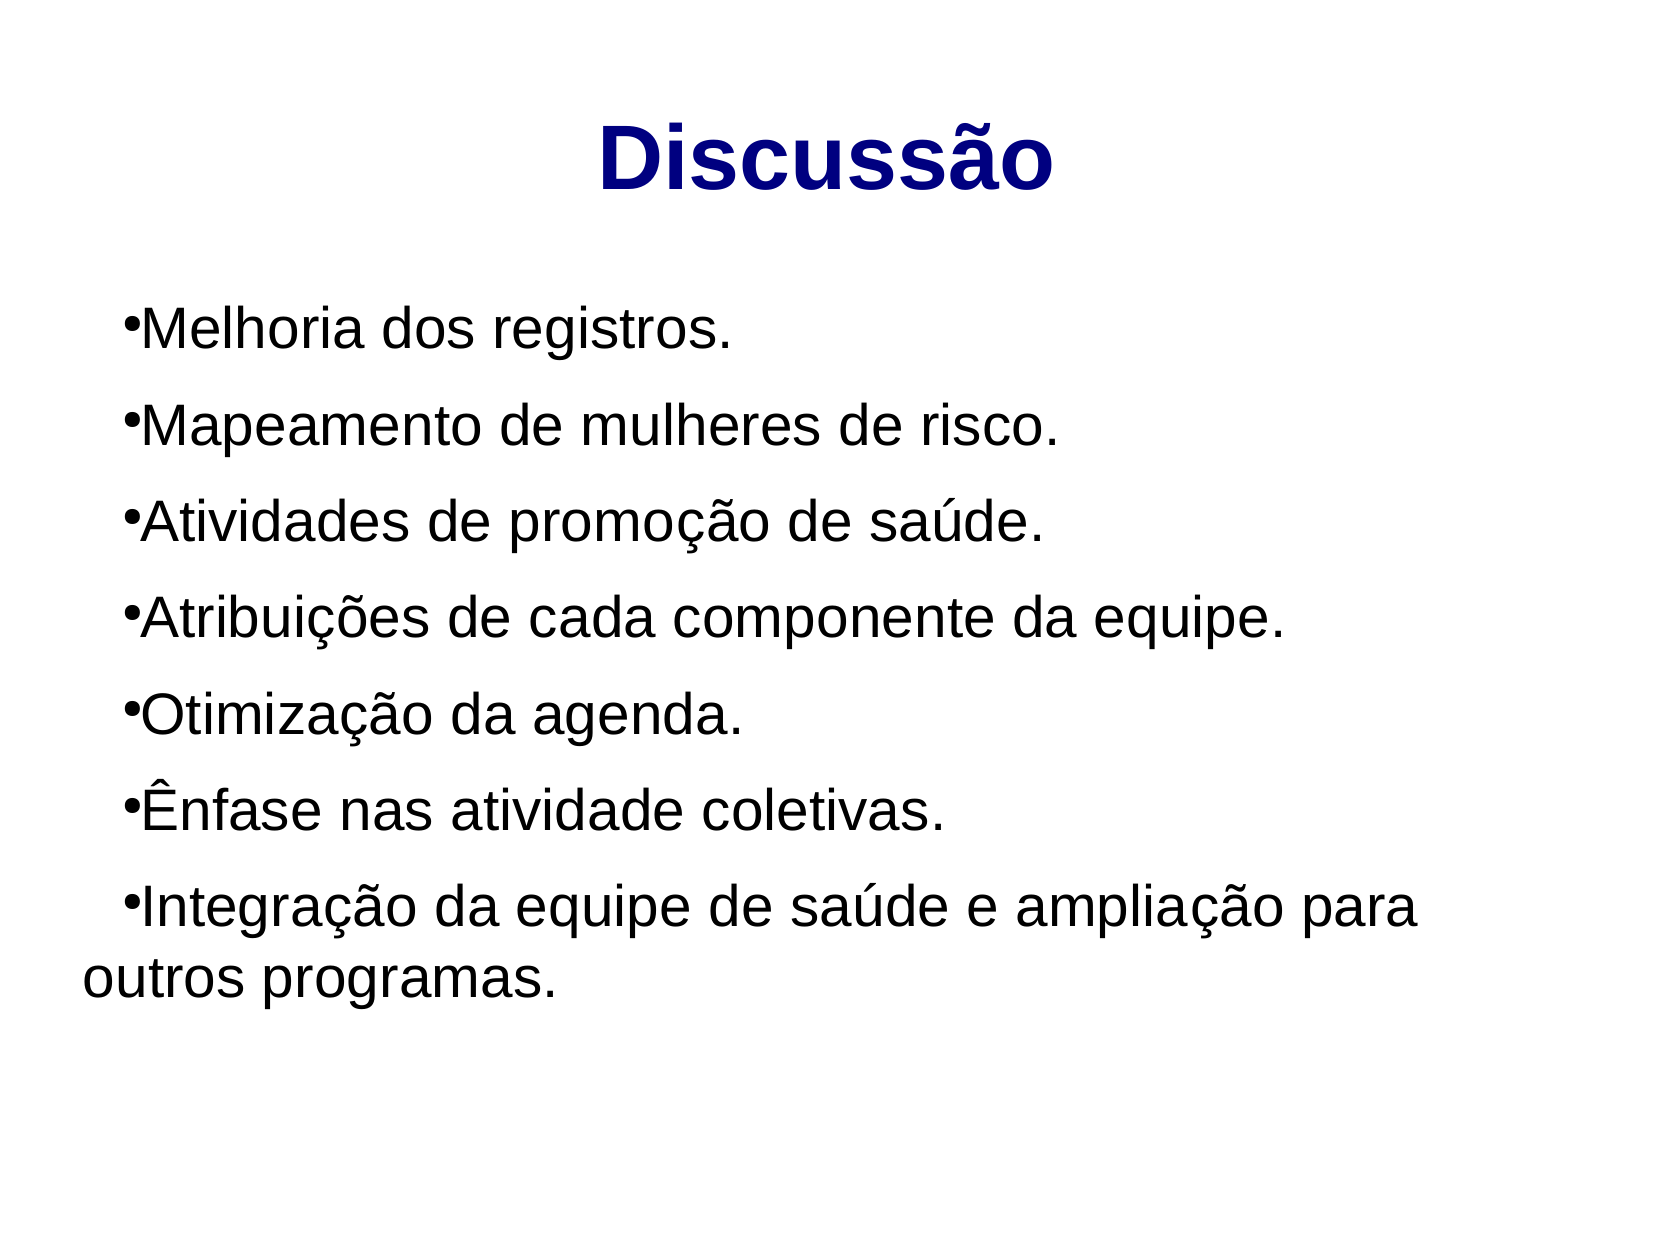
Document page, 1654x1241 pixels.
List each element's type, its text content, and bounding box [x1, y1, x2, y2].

list Melhoria dos registros. Mapeamento de mulheres de risco. Atividades de promoção de saúde. Atribuições de cada componente da equipe. Otimização da agenda. Ênfase nas atividade coletivas. Integração da equipe de saúde e ampliação para outros programas. [82, 290, 1571, 1010]
title Discussão [82, 97, 1571, 208]
